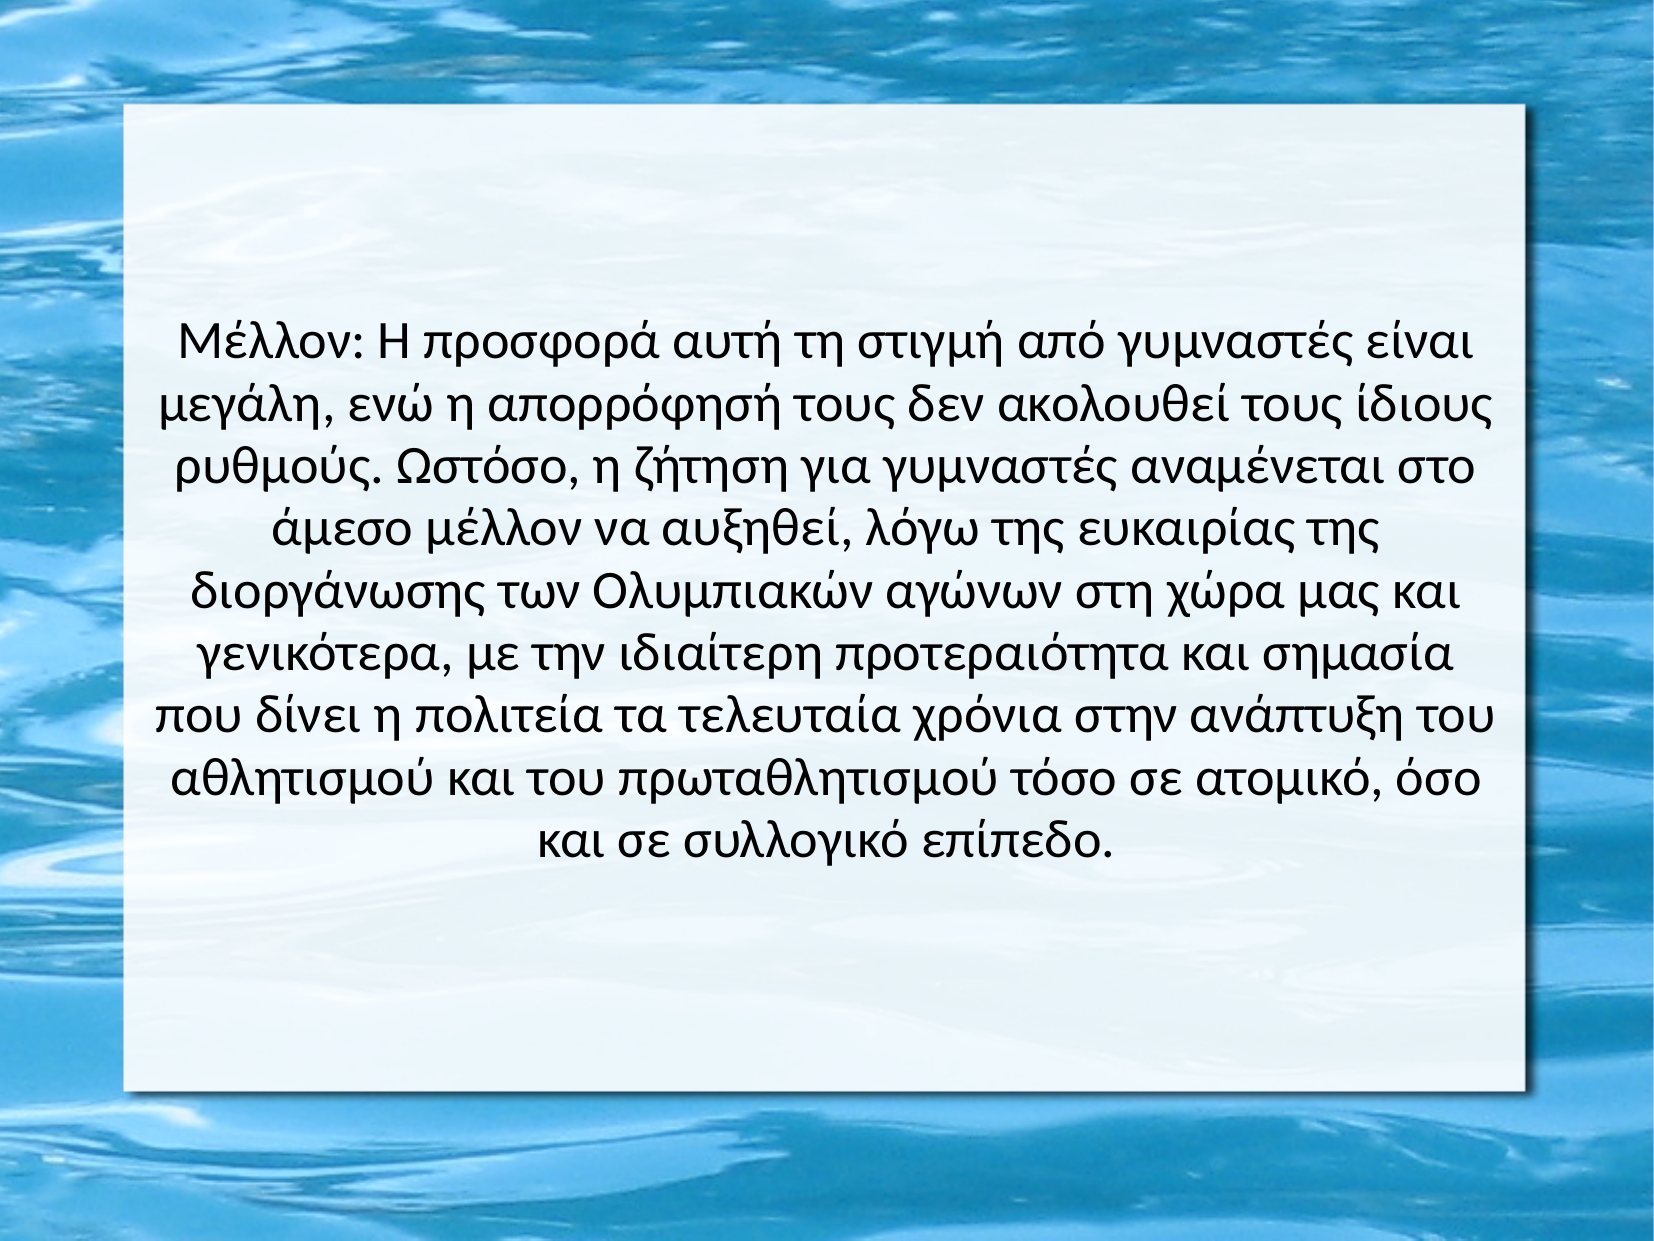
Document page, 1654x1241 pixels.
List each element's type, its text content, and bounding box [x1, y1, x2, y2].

picture [0, 0, 1654, 1241]
subtitle Μέλλον: Η προσφορά αυτή τη στιγμή από γυμναστές είναι μεγάλη, ενώ η απορρόφησή τους δεν ακολουθεί τους ίδιους ρυθμούς. Ωστόσο, η ζήτηση για γυμναστές αναμένεται στο άμεσο μέλλον να αυξηθεί, λόγω της ευκαιρίας της διοργάνωσης των Ολυμπιακών αγώνων στη χώρα μας και γενικότερα, με την ιδιαίτερη προτεραιότητα και σημασία που δίνει η πολιτεία τα τελευταία χρόνια στην ανάπτυξη του αθλητισμού και του πρωταθλητισμού τόσο σε ατομικό, όσο και σε συλλογικό επίπεδο. [147, 125, 1506, 1056]
